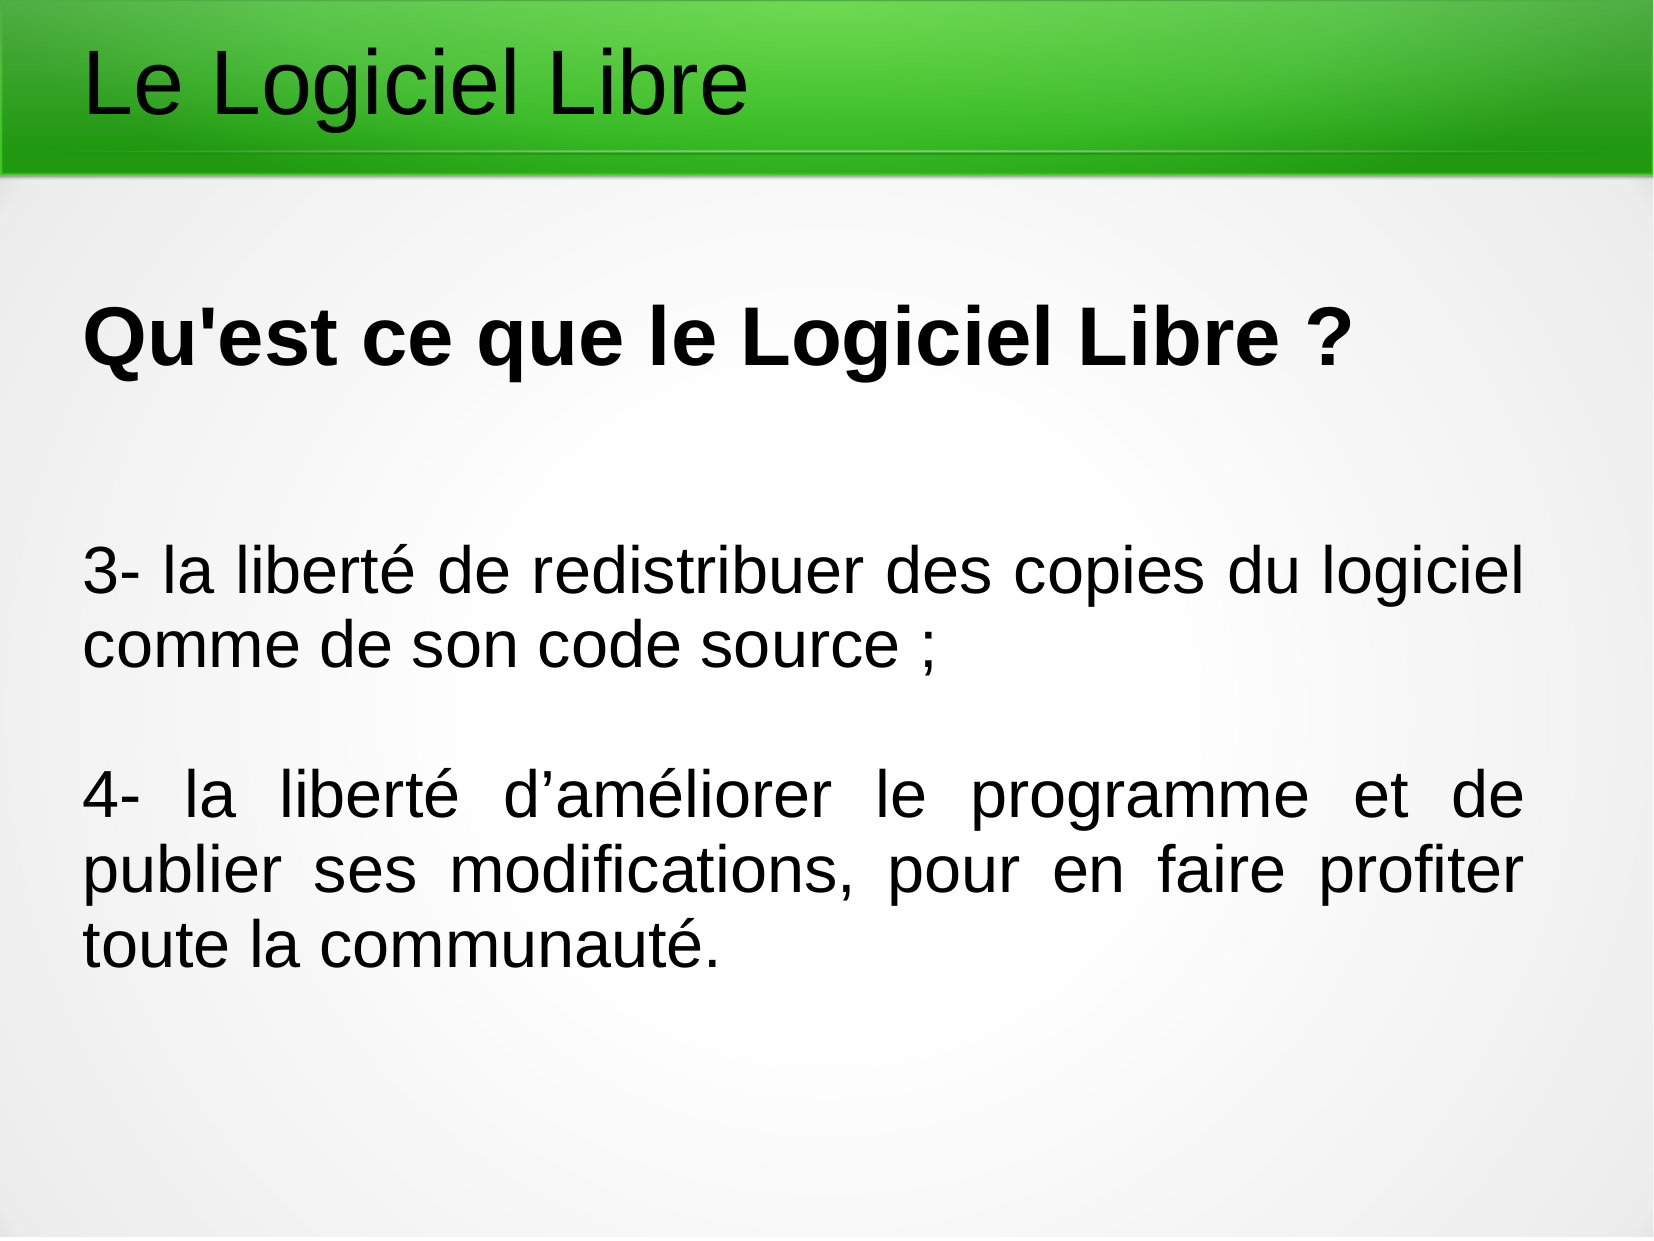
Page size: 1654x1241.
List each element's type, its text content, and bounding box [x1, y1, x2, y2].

picture [0, 0, 1654, 1237]
subtitle Qu'est ce que le Logiciel Libre ? 3- la liberté de redistribuer des copies du logiciel comme de son code source ; 4- la liberté d’améliorer le programme et de publier ses modifications, pour en faire profiter toute la communauté. [82, 290, 1571, 1010]
title Le Logiciel Libre [82, 11, 1571, 154]
